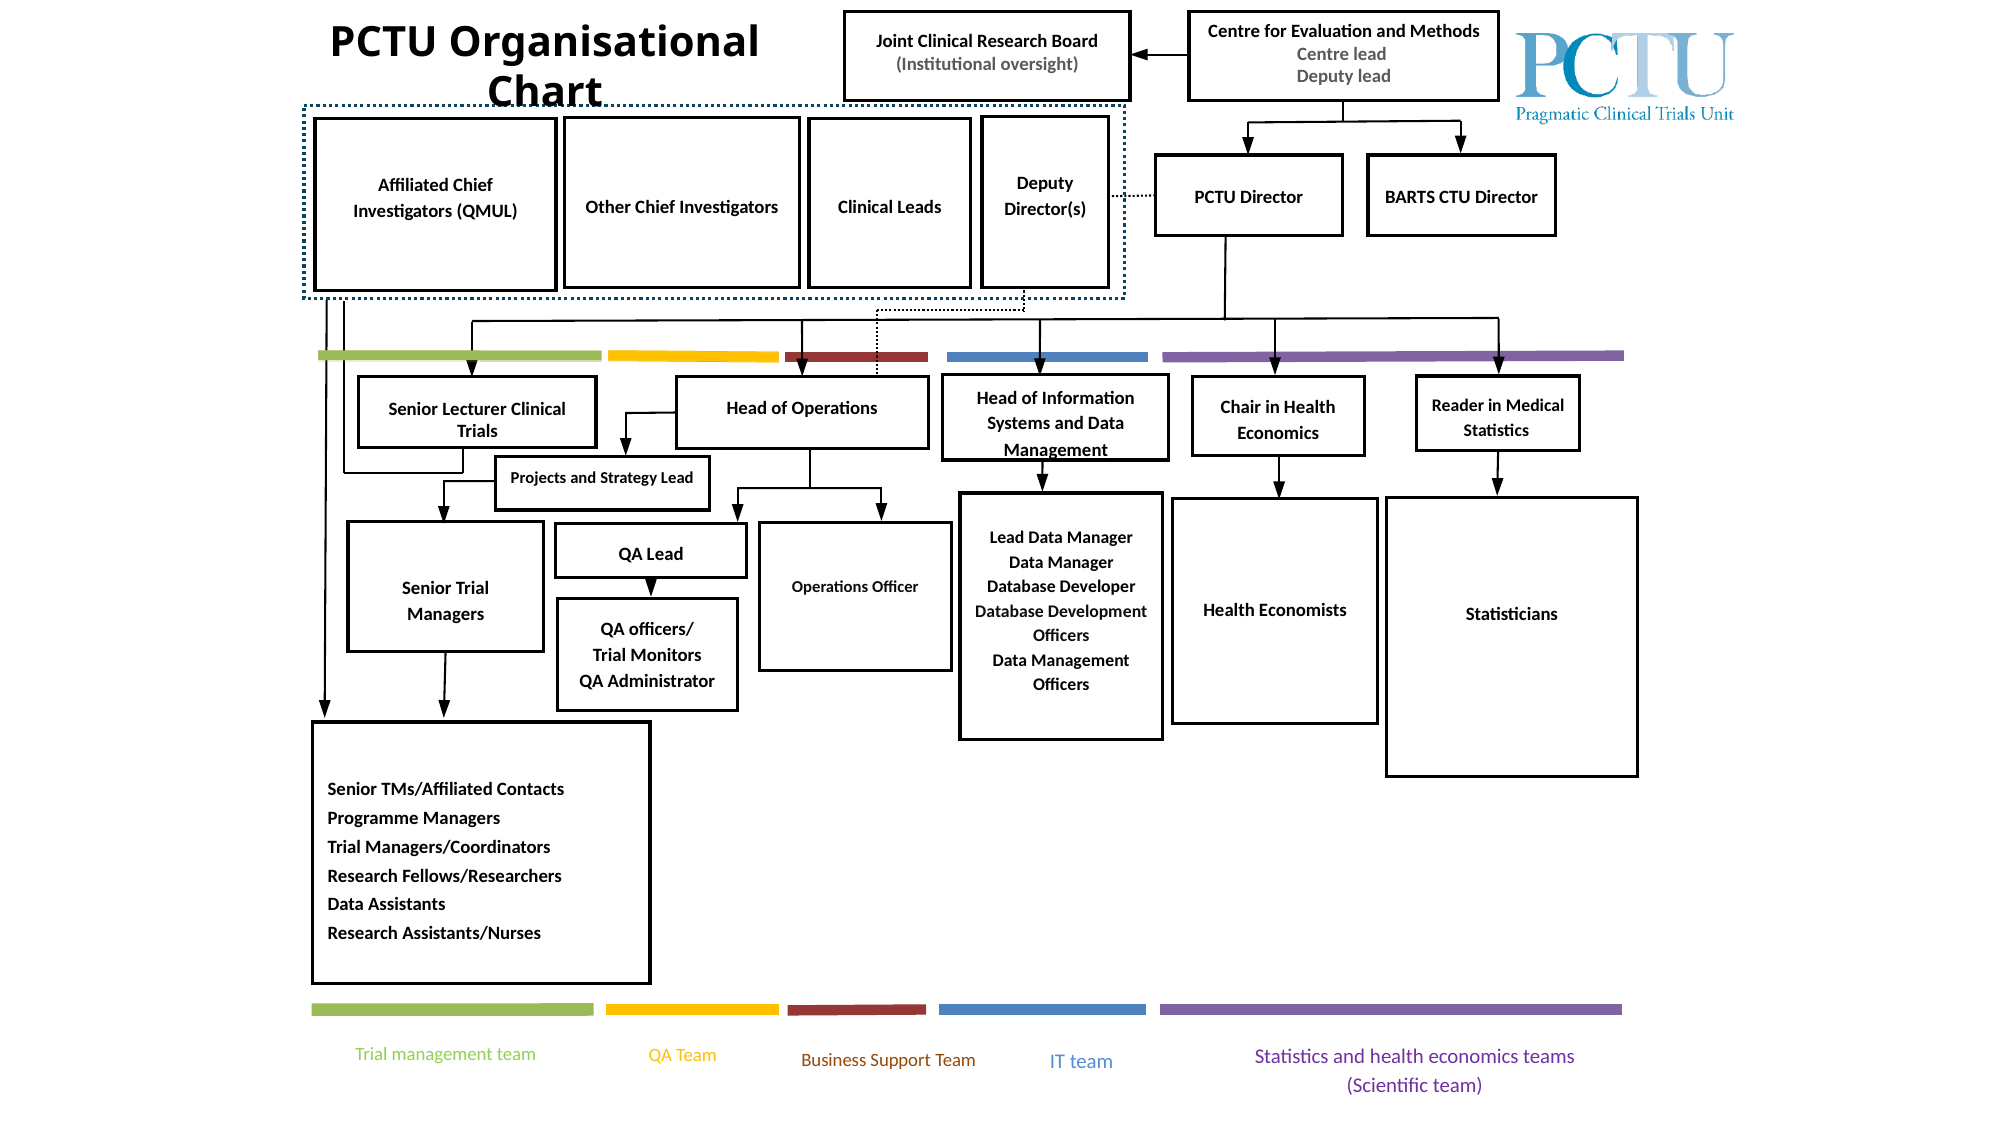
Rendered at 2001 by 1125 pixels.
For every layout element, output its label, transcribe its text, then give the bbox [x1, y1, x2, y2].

text_box Head of Operations [676, 376, 929, 449]
picture [1515, 33, 1734, 127]
text_box Clinical Leads [808, 118, 971, 288]
picture [317, 350, 606, 362]
picture [607, 350, 784, 363]
text_box Head of Information Systems and Data Management [942, 374, 1169, 461]
text_box IT team [995, 1036, 1169, 1087]
text_box PCTU Organisational Chart [267, 7, 823, 122]
text_box Reader in Medical Statistics [1416, 376, 1580, 451]
text_box Joint Clinical Research Board (Institutional oversight) [844, 11, 1130, 101]
text_box Statistics and health economics teams (Scientific team) [1205, 1031, 1624, 1086]
text_box PCTU Director [1155, 154, 1343, 236]
text_box Operations Officer [759, 522, 952, 671]
text_box Statisticians [1386, 497, 1638, 777]
text_box Health Economists [1172, 498, 1378, 724]
text_box Other Chief Investigators [564, 122, 800, 288]
text_box QA Team [605, 1031, 760, 1086]
text_box Senior TMs/Affiliated Contacts Programme Managers Trial Managers/Coordinators Research Fellows/Researchers Data Assistants Research Assistants/Nurses [312, 722, 650, 984]
text_box Centre for Evaluation and Methods Centre lead Deputy lead [1189, 11, 1499, 101]
text_box Affiliated Chief Investigators (QMUL) [314, 122, 557, 291]
text_box Projects and Strategy Lead [495, 456, 710, 510]
text_box QA officers/ Trial Monitors QA Administrator [557, 598, 738, 711]
text_box Chair in Health Economics [1192, 376, 1365, 456]
text_box QA Lead [555, 523, 747, 578]
text_box Senior Lecturer Clinical Trials [358, 376, 597, 448]
text_box BARTS CTU Director [1367, 154, 1556, 236]
text_box Deputy Director(s) [981, 116, 1109, 288]
text_box Trial management team [311, 1031, 580, 1086]
text_box Business Support Team [782, 1036, 995, 1087]
text_box Lead Data Manager Data Manager Database Developer Database Development Officers Data Management Officers [959, 493, 1163, 740]
text_box Senior Trial Managers [347, 521, 544, 652]
